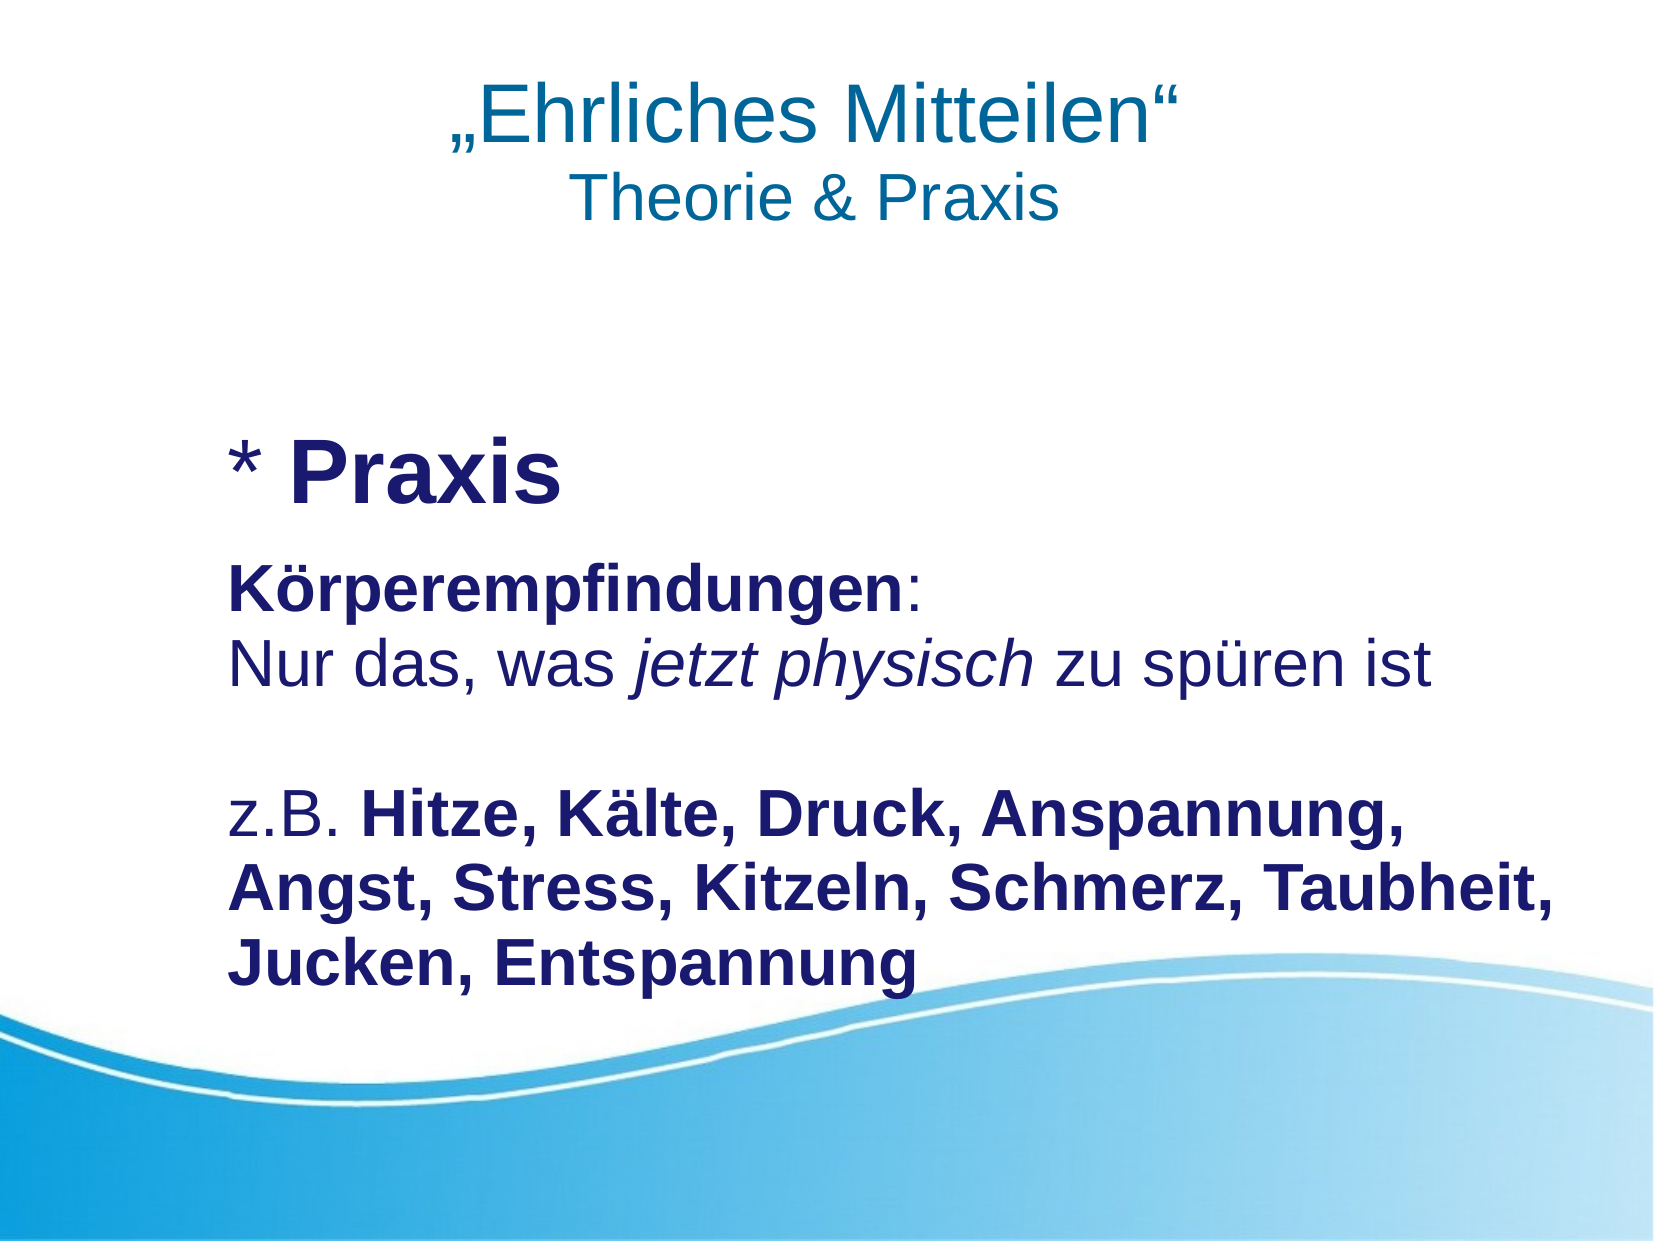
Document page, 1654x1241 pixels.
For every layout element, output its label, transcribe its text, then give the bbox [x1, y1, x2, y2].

title „Ehrliches Mitteilen“ Theorie & Praxis [70, 47, 1559, 255]
text_box * Praxis Körperempfindungen: Nur das, was jetzt physisch zu spüren ist z.B. Hitze, Kälte, Druck, Anspannung, Angst, Stress, Kitzeln, Schmerz, Taubheit, Jucken, Entspannung [212, 413, 1607, 1008]
picture [0, 952, 1654, 1241]
